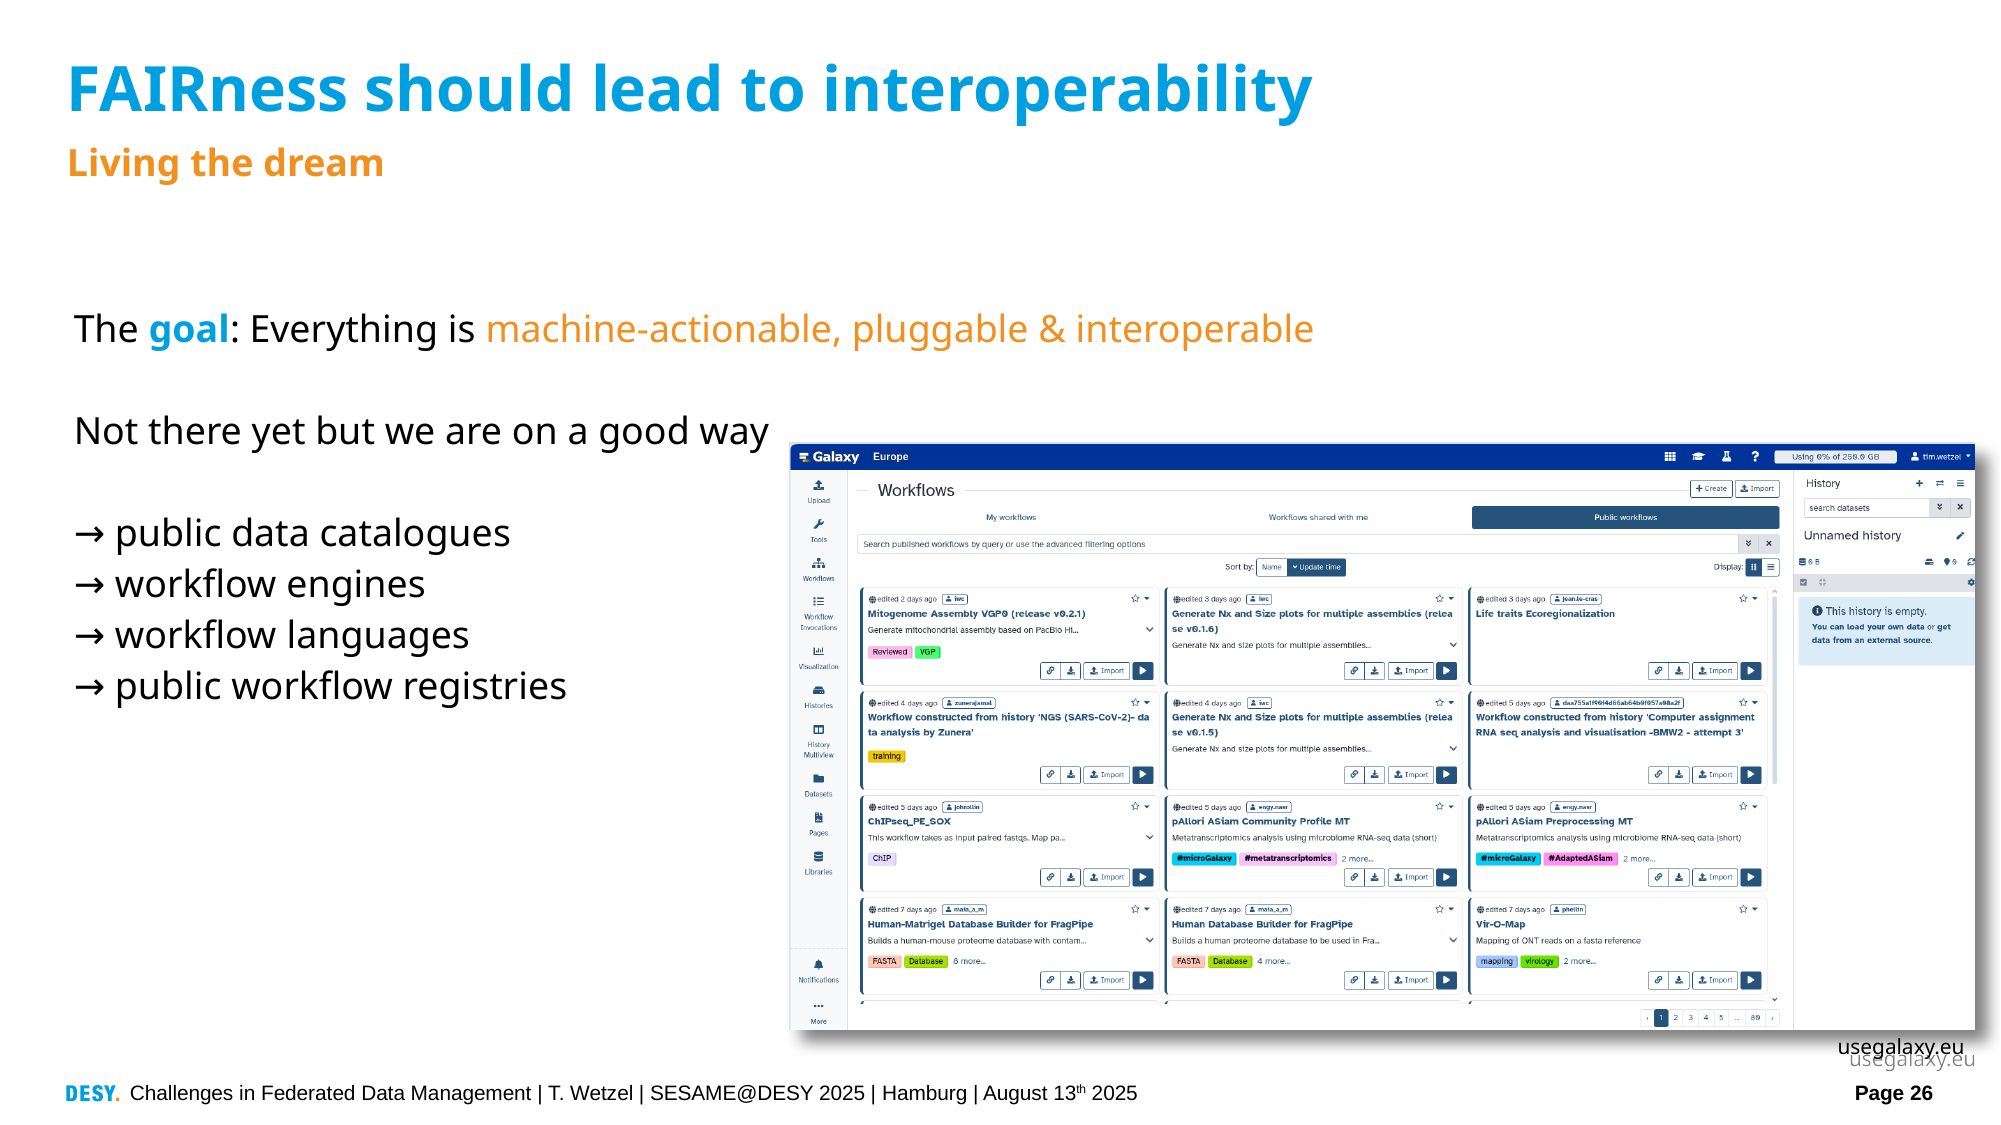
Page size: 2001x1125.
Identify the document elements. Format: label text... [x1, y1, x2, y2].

title FAIRness should lead to interoperability [66, 57, 1933, 132]
list Living the dream [66, 134, 1933, 197]
text_box usegalaxy.eu [1822, 1024, 2000, 1063]
text_box The goal: Everything is machine-actionable, pluggable & interoperable Not there yet but we are on a good way → public data catalogues → workflow engines → workflow languages → public workflow registries [59, 295, 1713, 857]
picture [789, 442, 1975, 1030]
